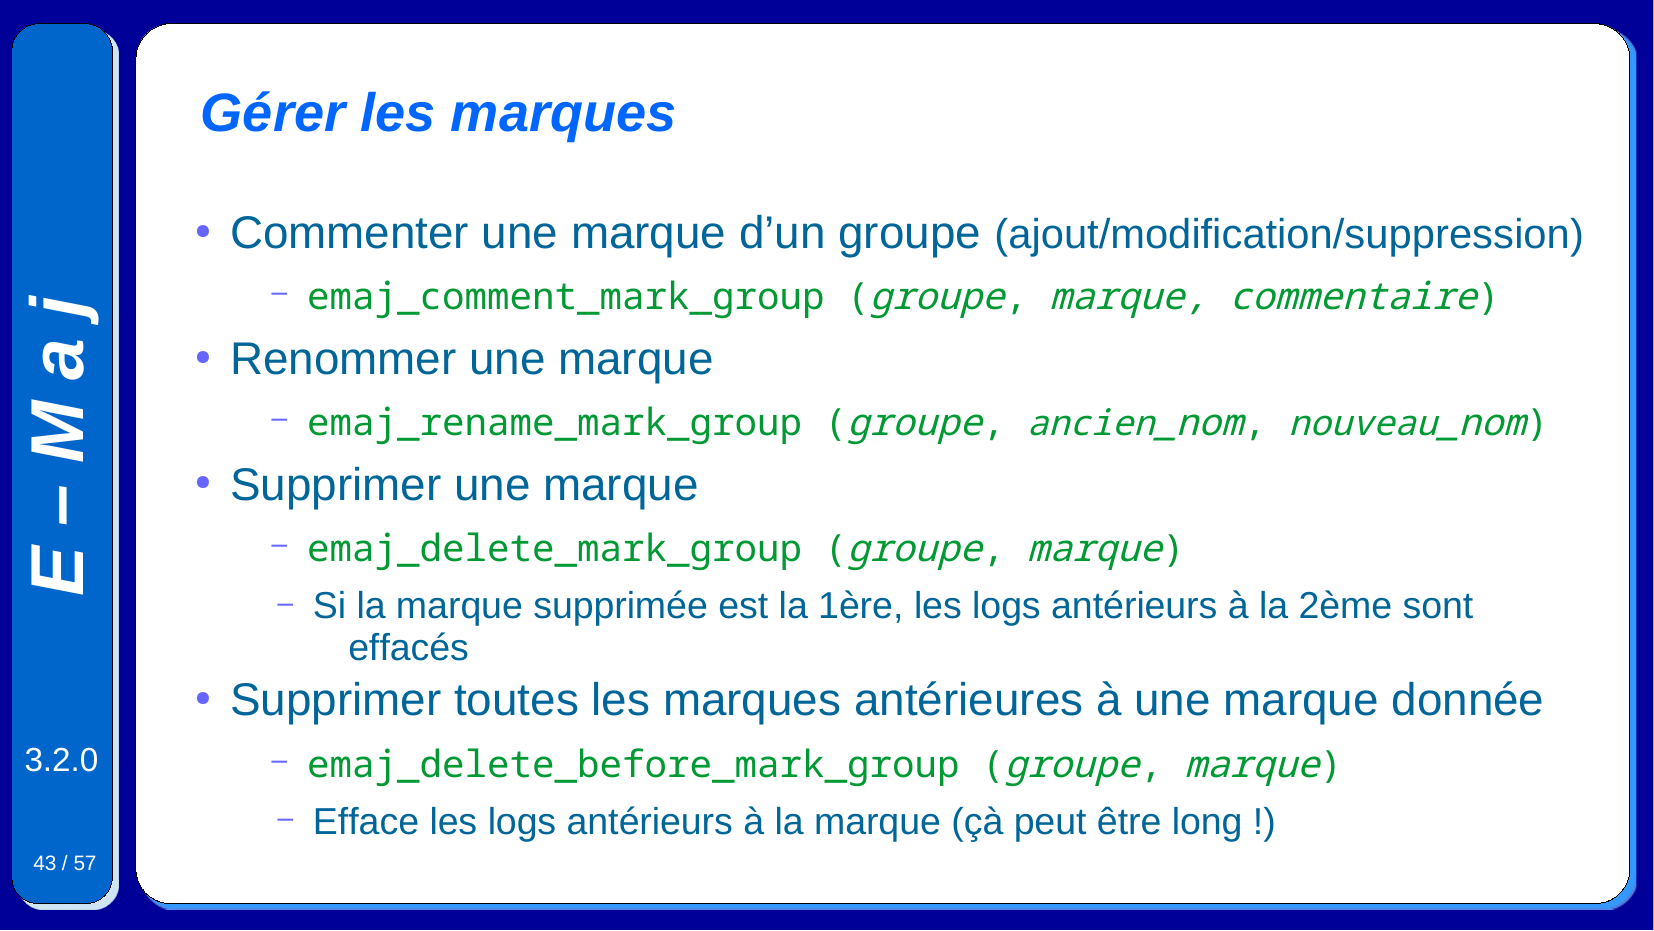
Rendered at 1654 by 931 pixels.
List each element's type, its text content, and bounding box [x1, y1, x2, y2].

title Gérer les marques [200, 34, 1575, 191]
list Commenter une marque d’un groupe (ajout/modification/suppression) emaj_comment_mark_group (groupe, marque, commentaire) Renommer une marque emaj_rename_mark_group (groupe, ancien_nom, nouveau_nom) Supprimer une marque emaj_delete_mark_group (groupe, marque) Si la marque supprimée est la 1ère, les logs antérieurs à la 2ème sont effacés Supprimer toutes les marques antérieures à une marque donnée emaj_delete_before_mark_group (groupe, marque) Efface les logs antérieurs à la marque (çà peut être long !) [177, 206, 1587, 827]
